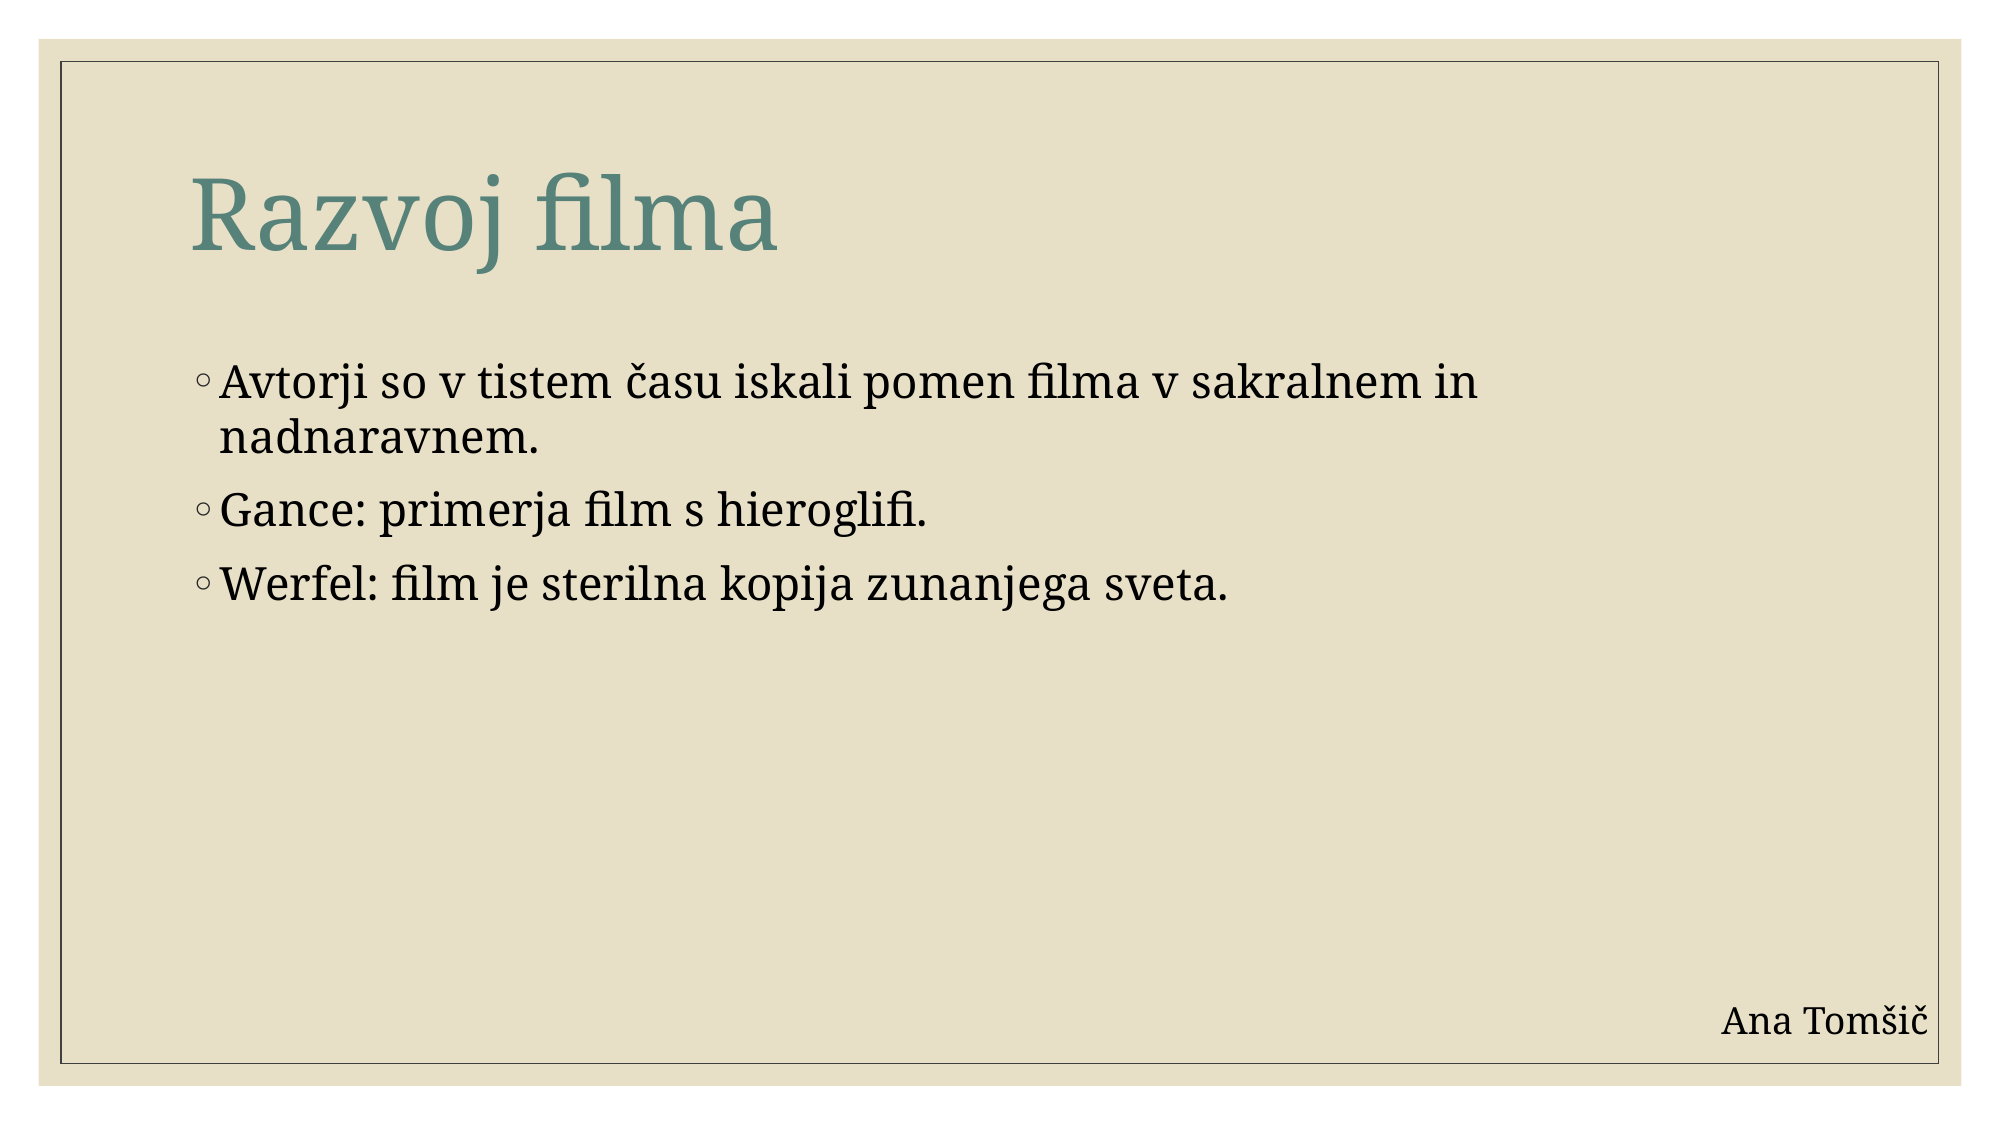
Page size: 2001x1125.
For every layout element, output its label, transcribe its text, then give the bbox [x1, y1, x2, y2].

text_box Ana Tomšič [1706, 989, 1944, 1050]
title Razvoj filma [174, 105, 1825, 331]
list Avtorji so v tistem času iskali pomen filma v sakralnem in nadnaravnem. Gance: primerja film s hieroglifi. Werfel: film je sterilna kopija zunanjega sveta. [174, 345, 1825, 990]
